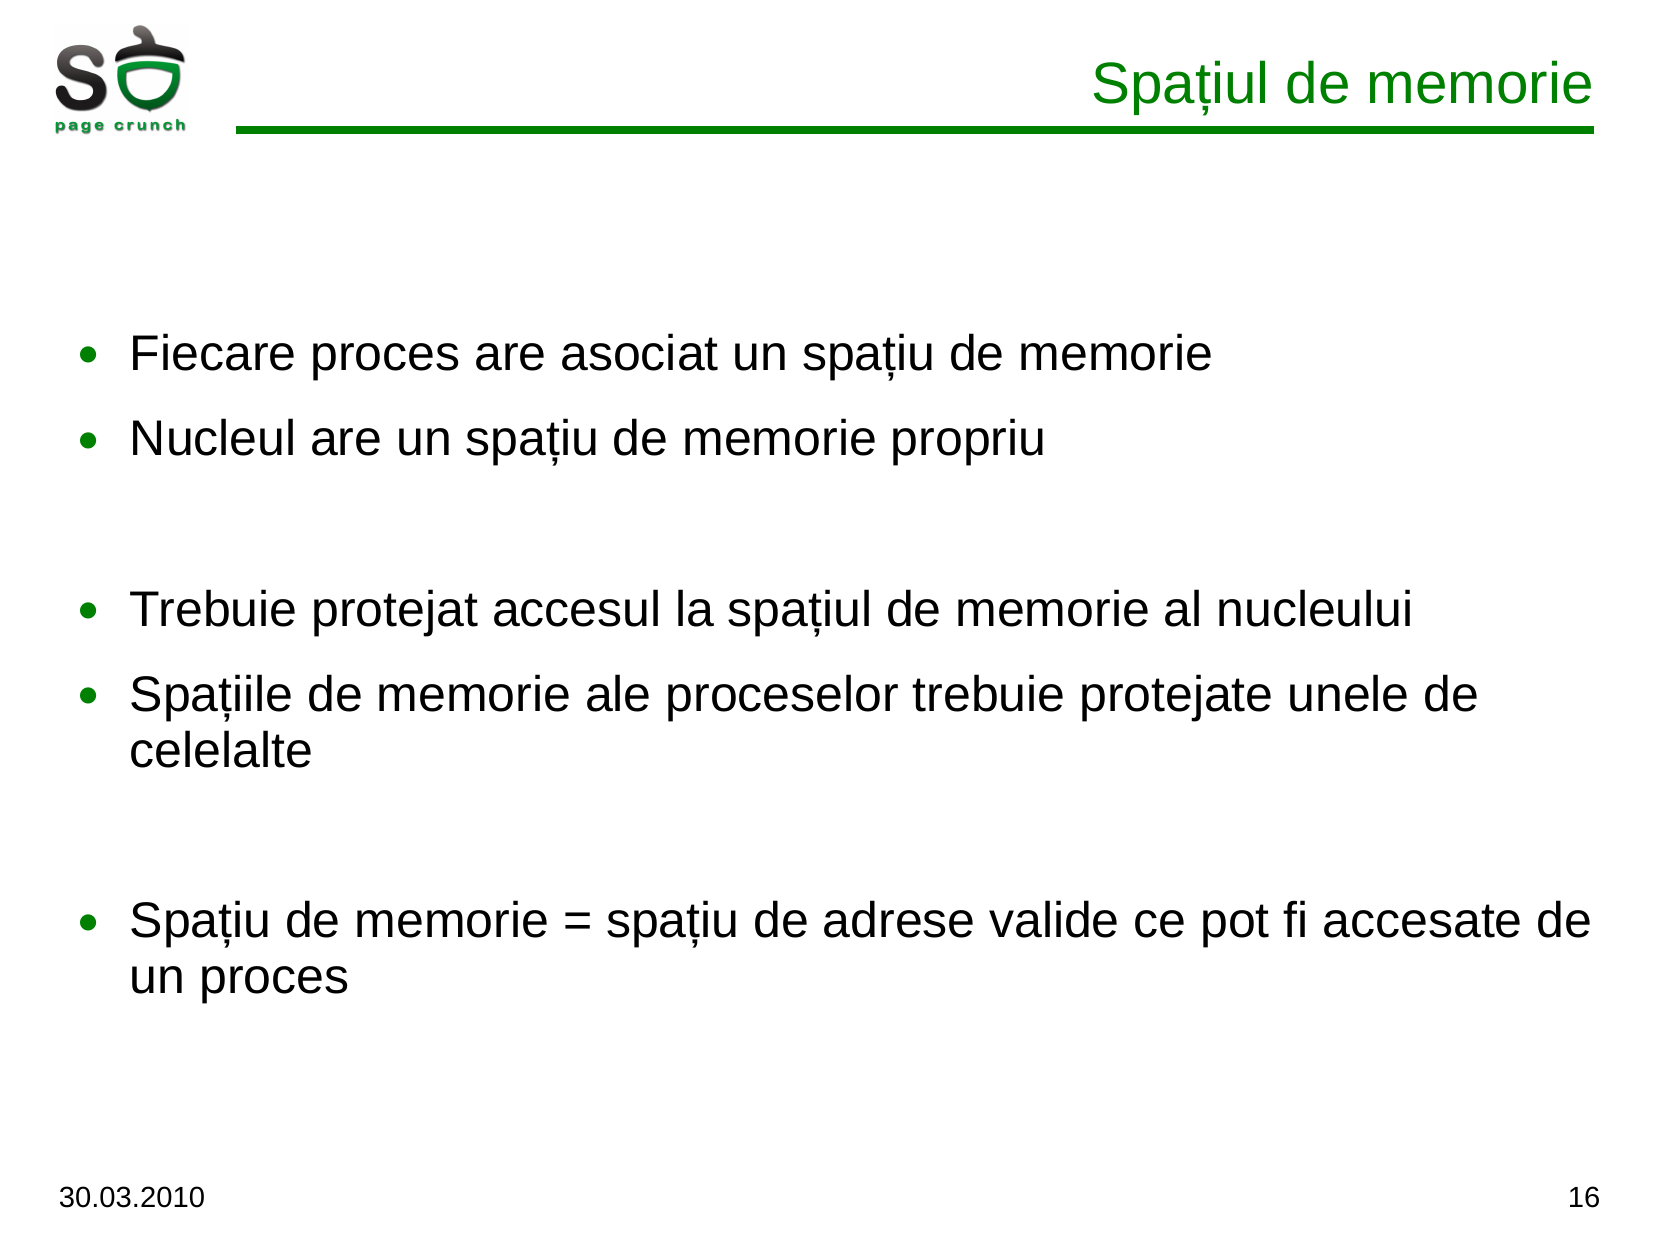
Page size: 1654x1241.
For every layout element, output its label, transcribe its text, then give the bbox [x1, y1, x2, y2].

title Spațiul de memorie [236, 49, 1595, 119]
picture [53, 23, 188, 136]
list Fiecare proces are asociat un spațiu de memorie Nucleul are un spațiu de memorie propriu Trebuie protejat accesul la spațiul de memorie al nucleului Spațiile de memorie ale proceselor trebuie protejate unele de celelalte Spațiu de memorie = spațiu de adrese valide ce pot fi accesate de un proces [59, 177, 1595, 1152]
